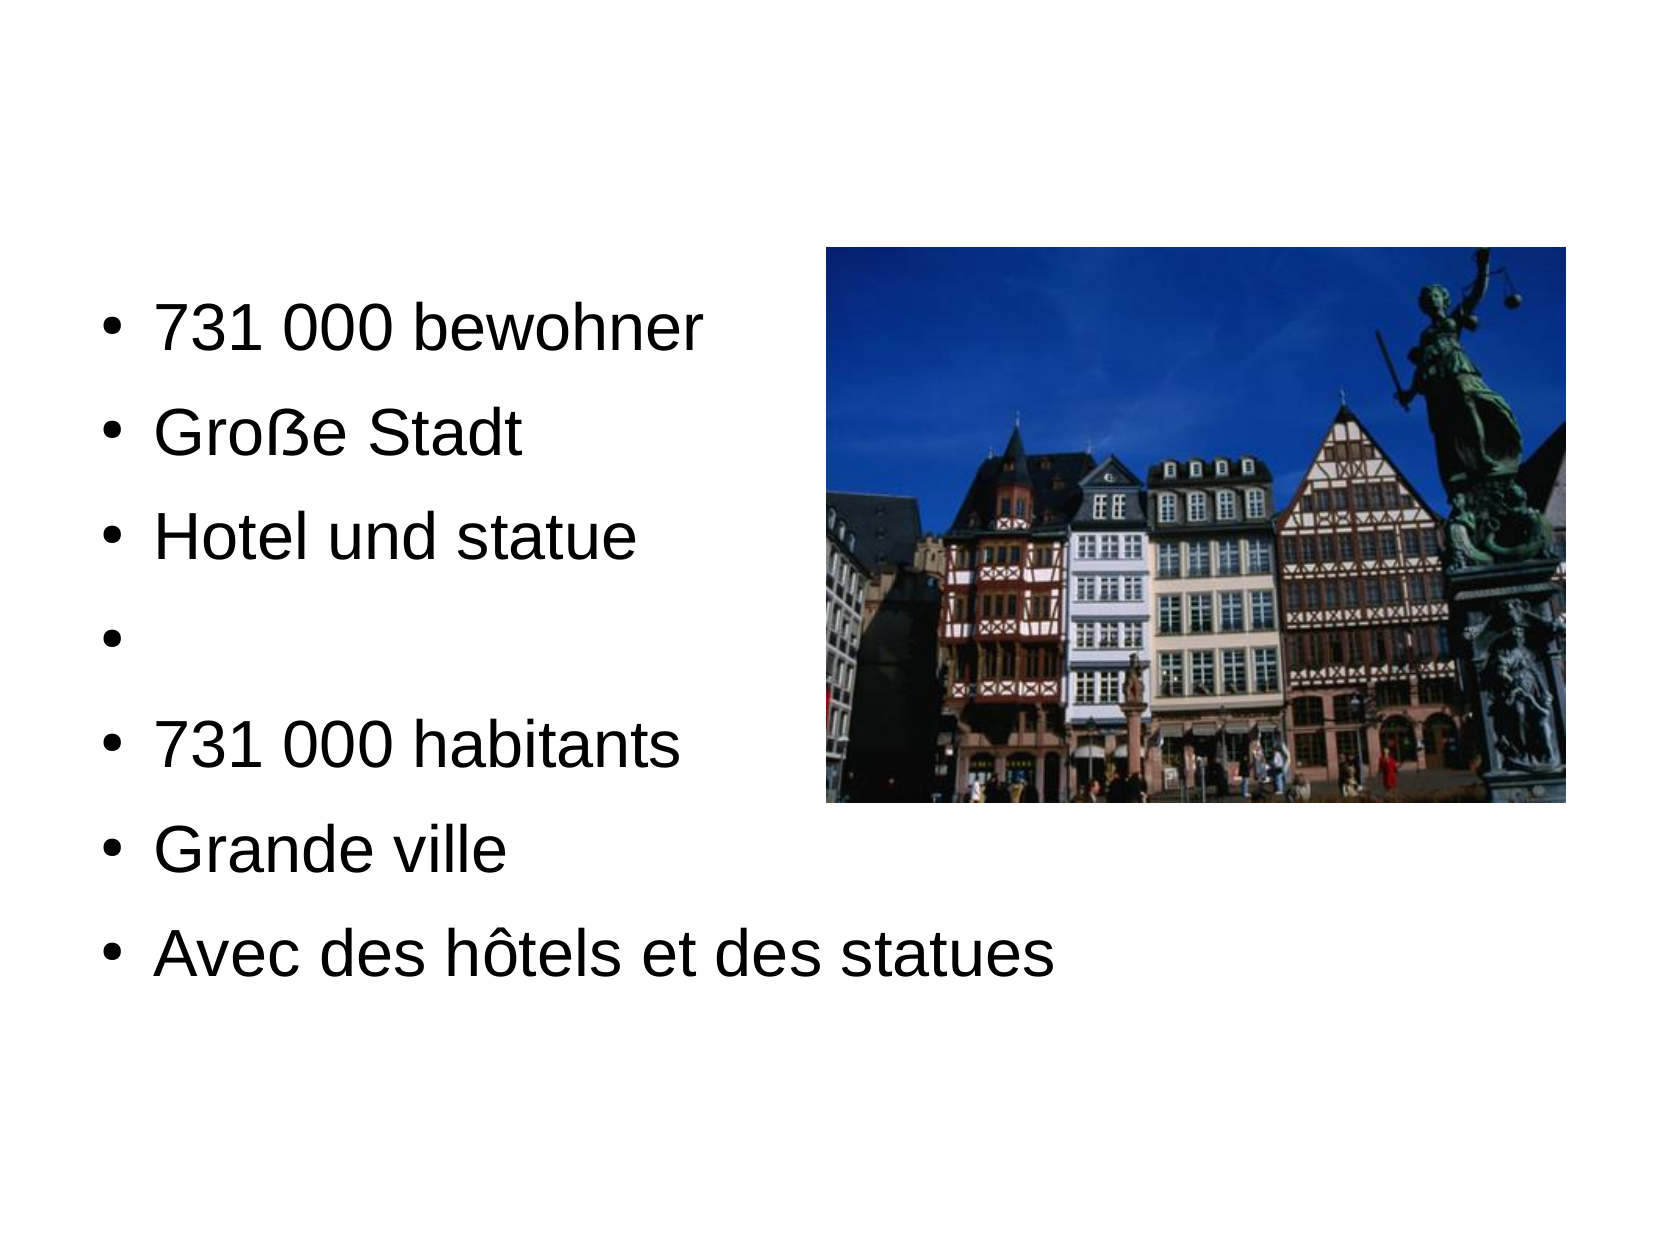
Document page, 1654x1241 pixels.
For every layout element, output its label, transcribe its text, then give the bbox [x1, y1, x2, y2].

list 731 000 bewohner Groẞe Stadt Hotel und statue 731 000 habitants Grande ville Avec des hôtels et des statues [82, 290, 1571, 1010]
picture [826, 247, 1566, 803]
